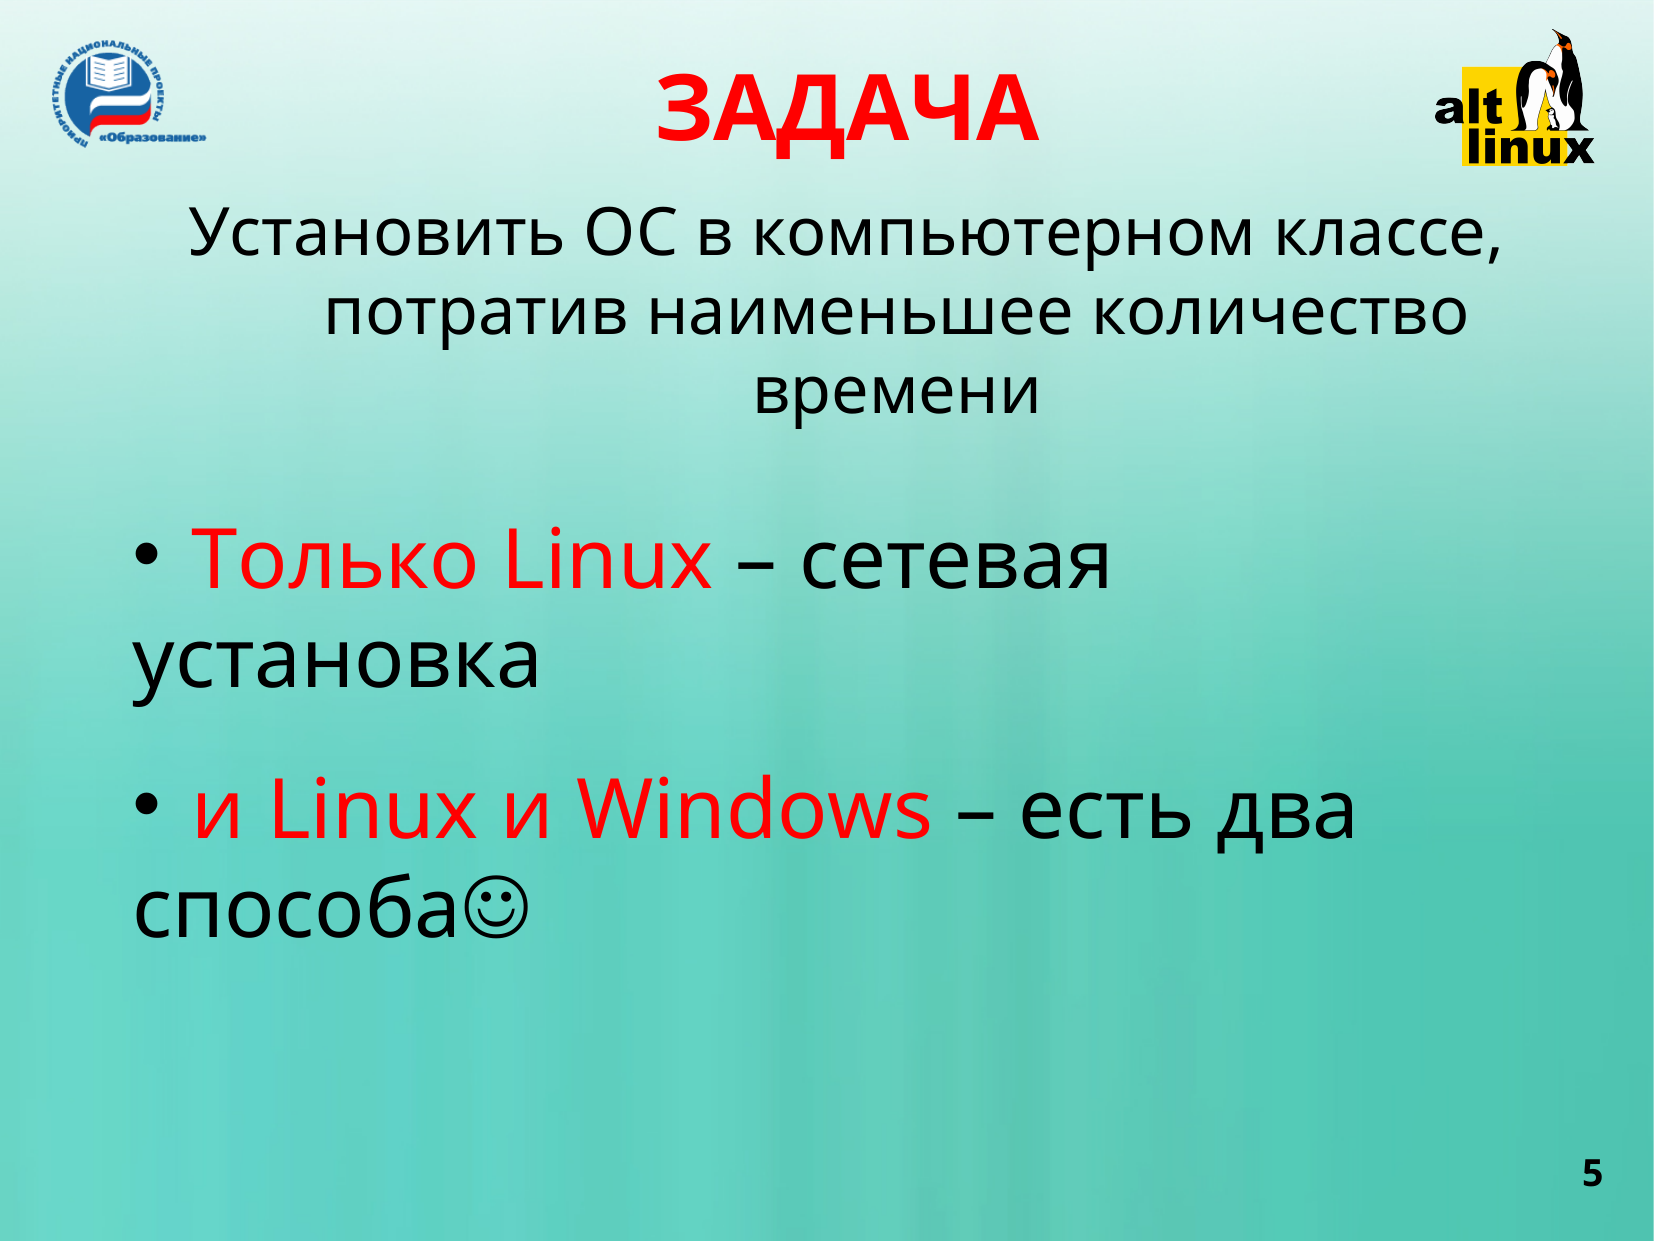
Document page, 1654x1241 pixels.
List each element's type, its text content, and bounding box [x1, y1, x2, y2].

picture [0, 0, 1654, 1241]
text_box ЗАДАЧА Установить ОС в компьютерном классе, потратив наименьшее количество времени [141, 53, 1536, 486]
text_box Только Linux – сетевая установка и Linux и Windows – есть два способа [117, 501, 1536, 966]
